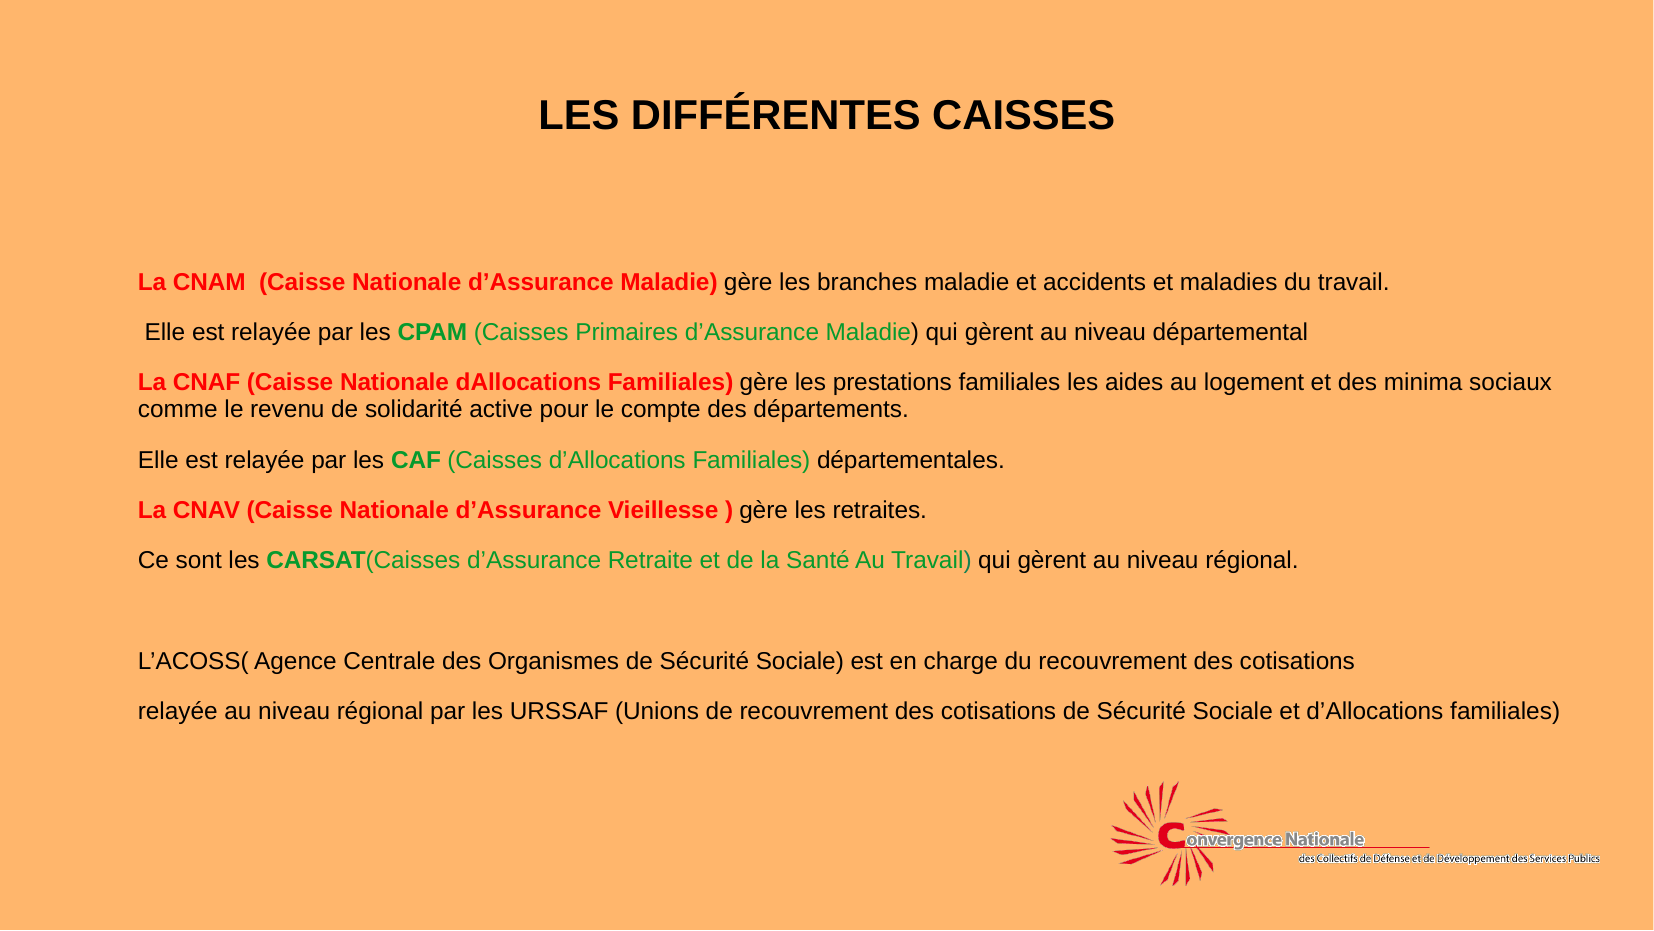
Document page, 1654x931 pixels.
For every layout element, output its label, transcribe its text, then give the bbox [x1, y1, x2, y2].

picture [1110, 781, 1600, 886]
title LES DIFFÉRENTES CAISSES [82, 37, 1571, 193]
list La CNAM (Caisse Nationale d’Assurance Maladie) gère les branches maladie et accidents et maladies du travail. Elle est relayée par les CPAM (Caisses Primaires d’Assurance Maladie) qui gèrent au niveau départemental La CNAF (Caisse Nationale dAllocations Familiales) gère les prestations familiales les aides au logement et des minima sociaux comme le revenu de solidarité active pour le compte des départements. Elle est relayée par les CAF (Caisses d’Allocations Familiales) départementales. La CNAV (Caisse Nationale d’Assurance Vieillesse ) gère les retraites. Ce sont les CARSAT(Caisses d’Assurance Retraite et de la Santé Au Travail) qui gèrent au niveau régional. L’ACOSS( Agence Centrale des Organismes de Sécurité Sociale) est en charge du recouvrement des cotisations relayée au niveau régional par les URSSAF (Unions de recouvrement des cotisations de Sécurité Sociale et d’Allocations familiales) [82, 217, 1571, 758]
